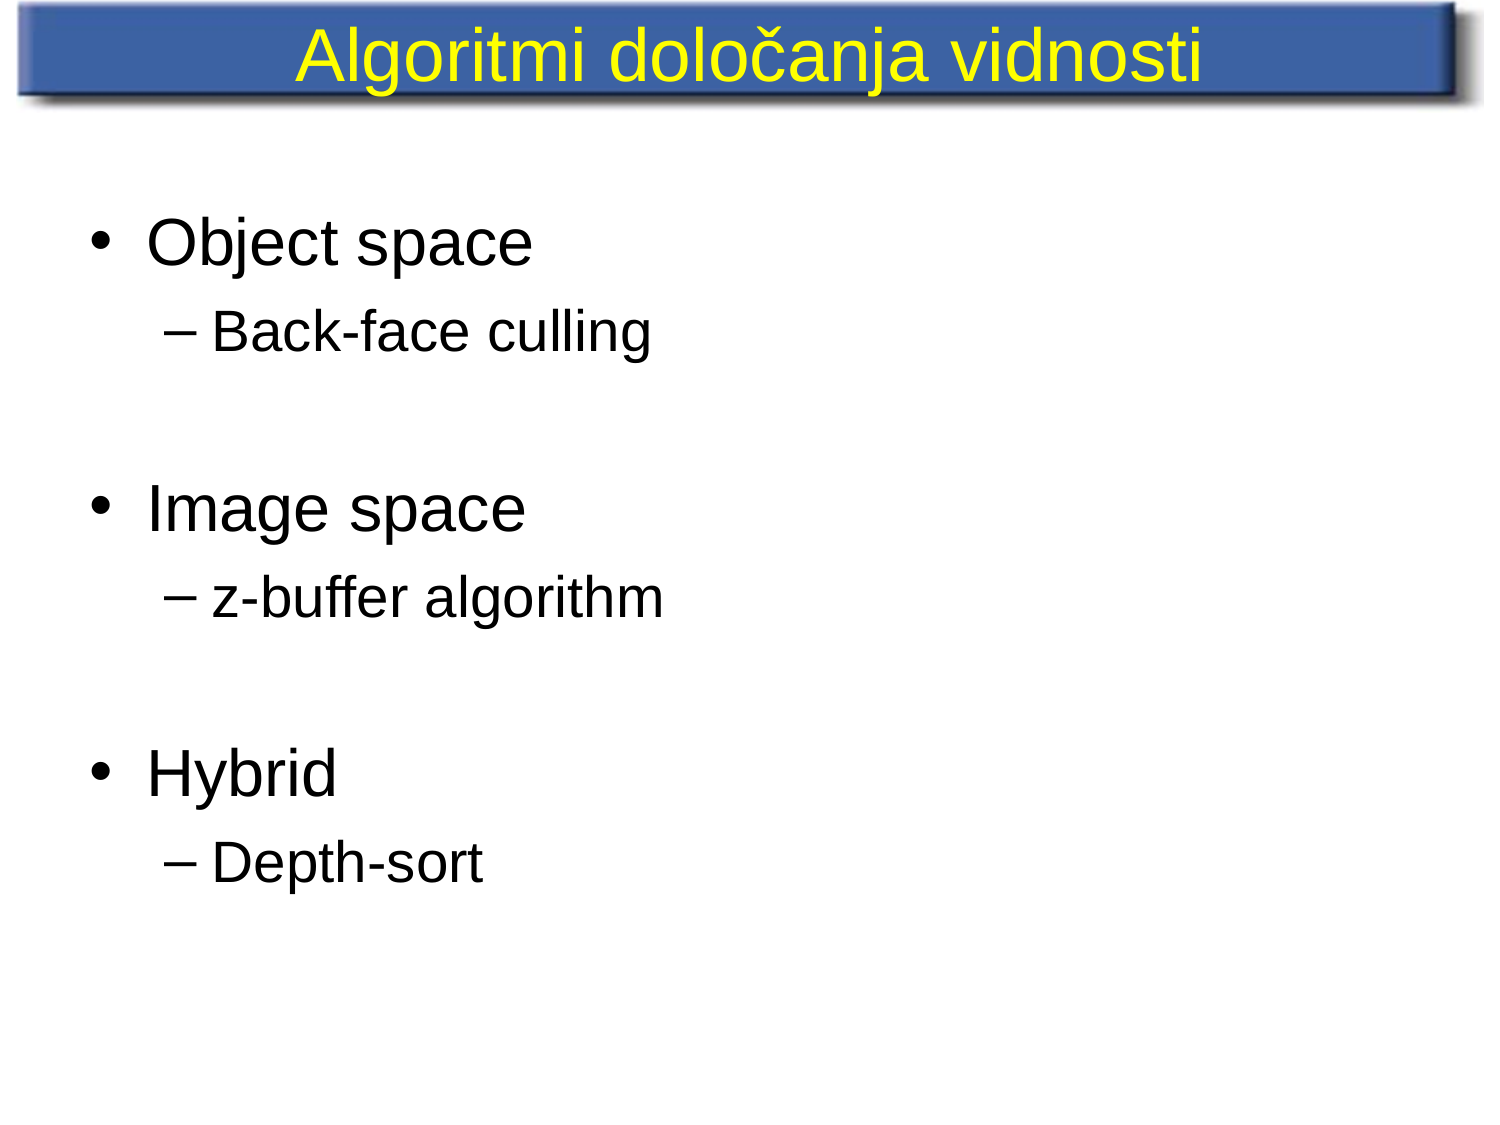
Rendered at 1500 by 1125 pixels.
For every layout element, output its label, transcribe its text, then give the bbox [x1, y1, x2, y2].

list Object space Back-face culling Image space z-buffer algorithm Hybrid Depth-sort [75, 191, 1426, 934]
picture [16, 0, 1484, 113]
title Algoritmi določanja vidnosti [75, 0, 1426, 105]
